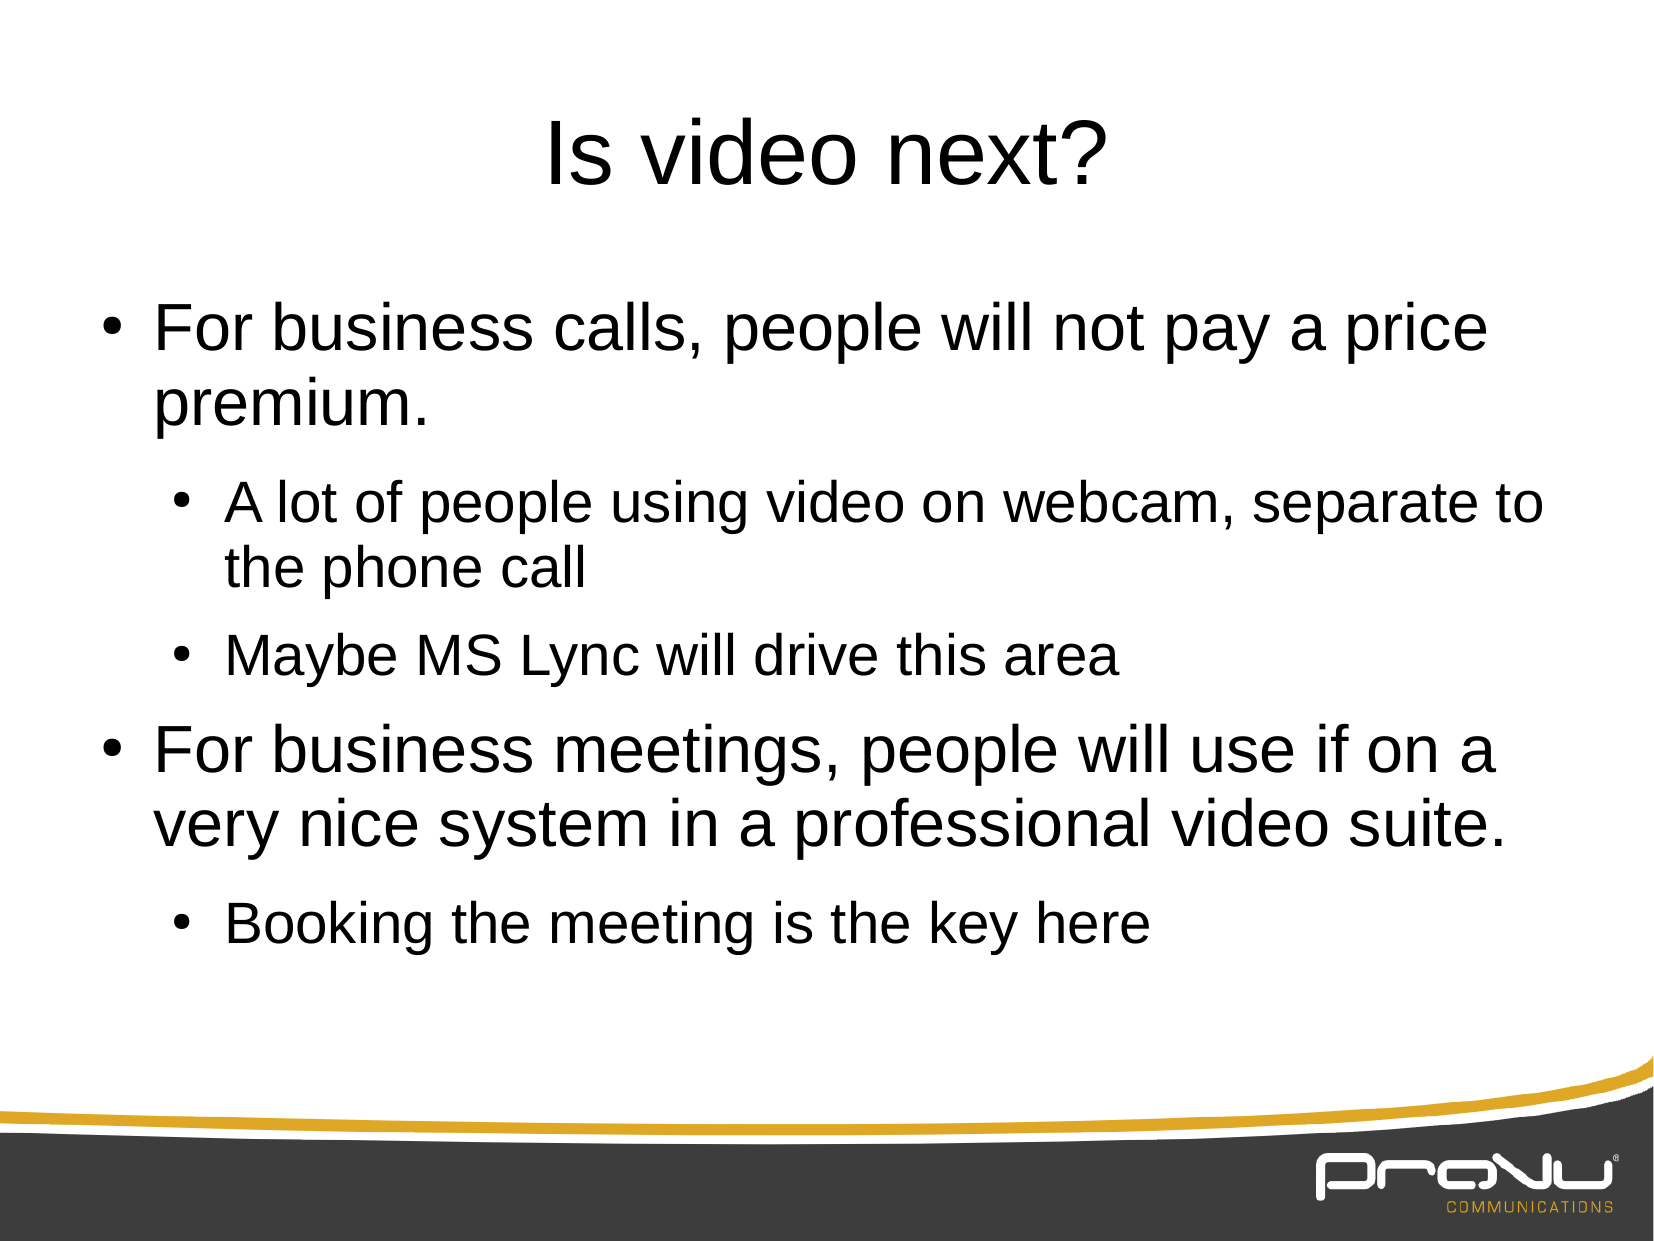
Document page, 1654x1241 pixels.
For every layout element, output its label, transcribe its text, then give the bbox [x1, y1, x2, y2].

picture [0, 1039, 1654, 1241]
title Is video next? [82, 49, 1571, 257]
list For business calls, people will not pay a price premium. A lot of people using video on webcam, separate to the phone call Maybe MS Lync will drive this area For business meetings, people will use if on a very nice system in a professional video suite. Booking the meeting is the key here [82, 290, 1571, 1109]
